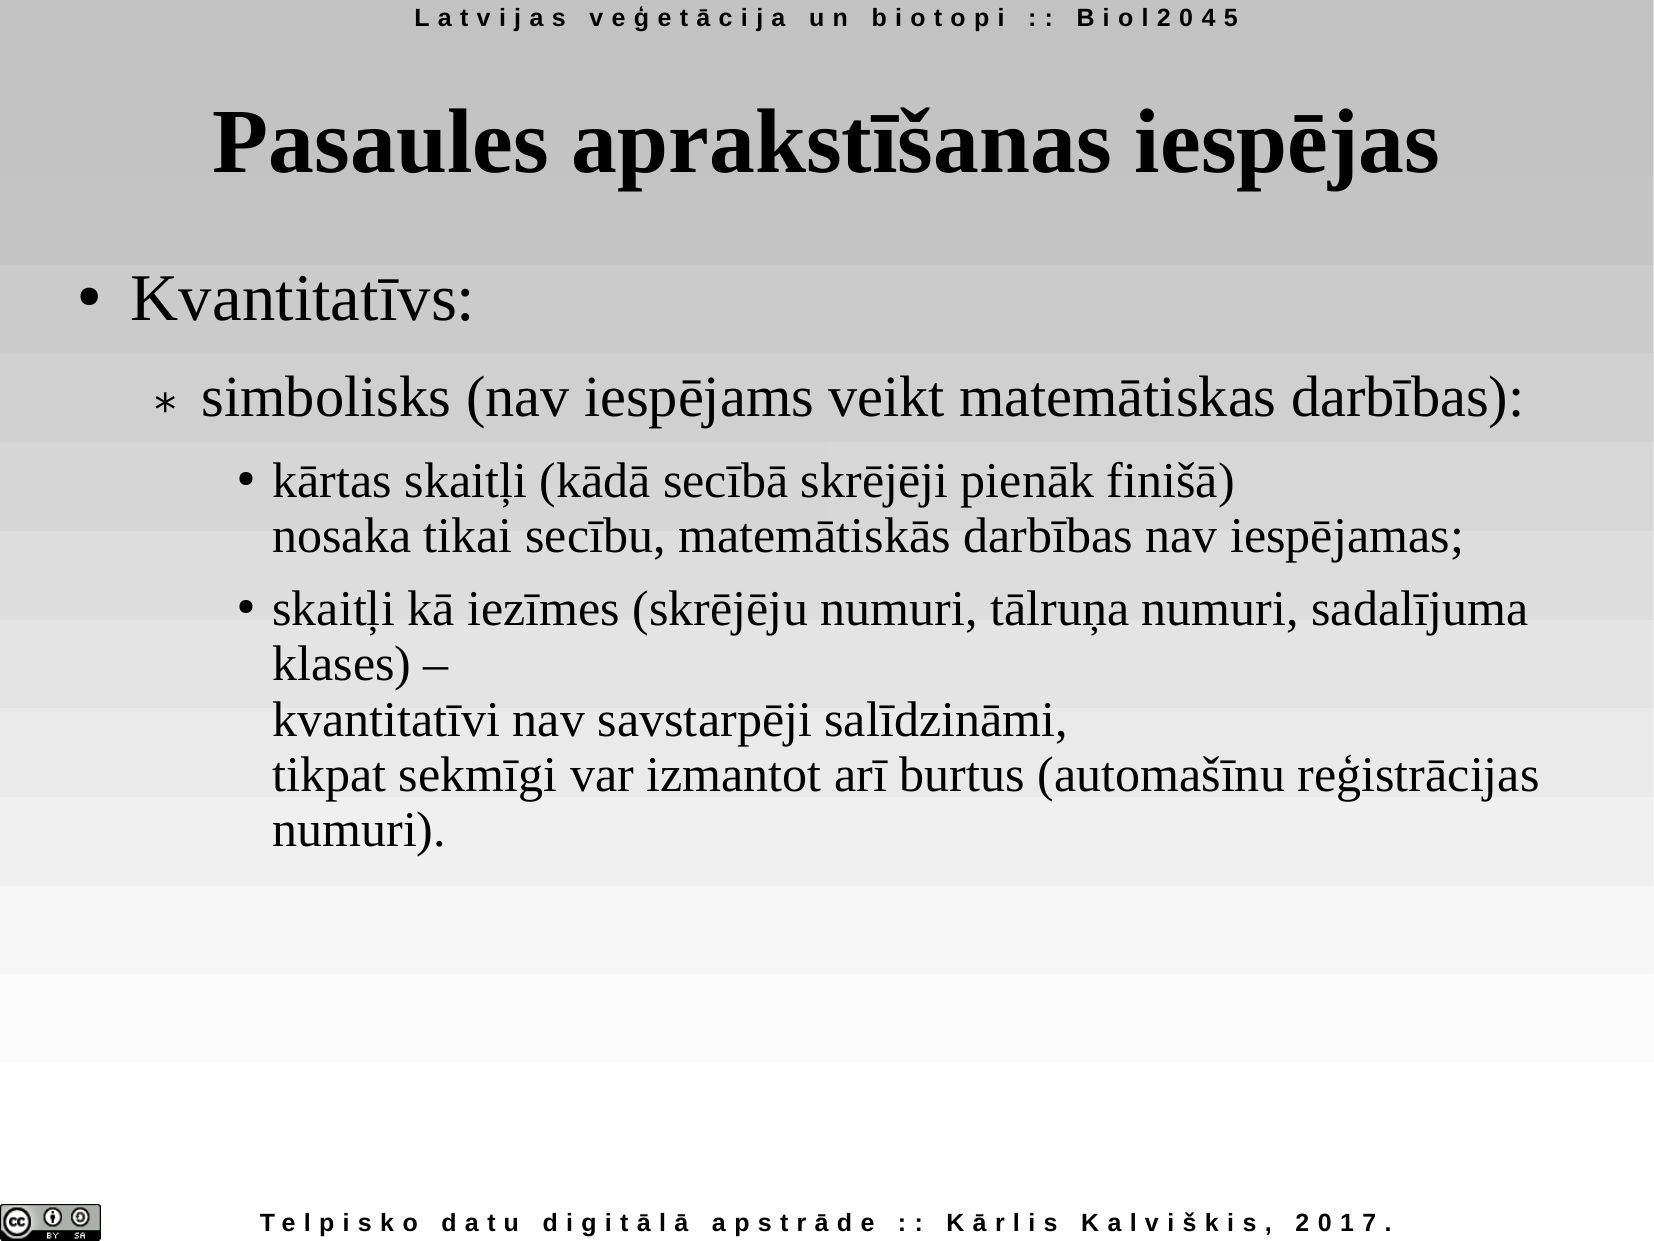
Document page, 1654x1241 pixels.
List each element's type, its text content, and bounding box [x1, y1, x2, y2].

list Kvantitatīvs: simbolisks (nav iespējams veikt matemātiskas darbības): kārtas skaitļi (kādā secībā skrējēji pienāk finišā) nosaka tikai secību, matemātiskās darbības nav iespējamas; skaitļi kā iezīmes (skrējēju numuri, tālruņa numuri, sadalījuma klases) – kvantitatīvi nav savstarpēji salīdzināmi, tikpat sekmīgi var izmantot arī burtus (automašīnu reģistrācijas numuri). [59, 261, 1596, 1175]
title Pasaules aprakstīšanas iespējas [59, 37, 1596, 246]
picture [0, 0, 1654, 1241]
